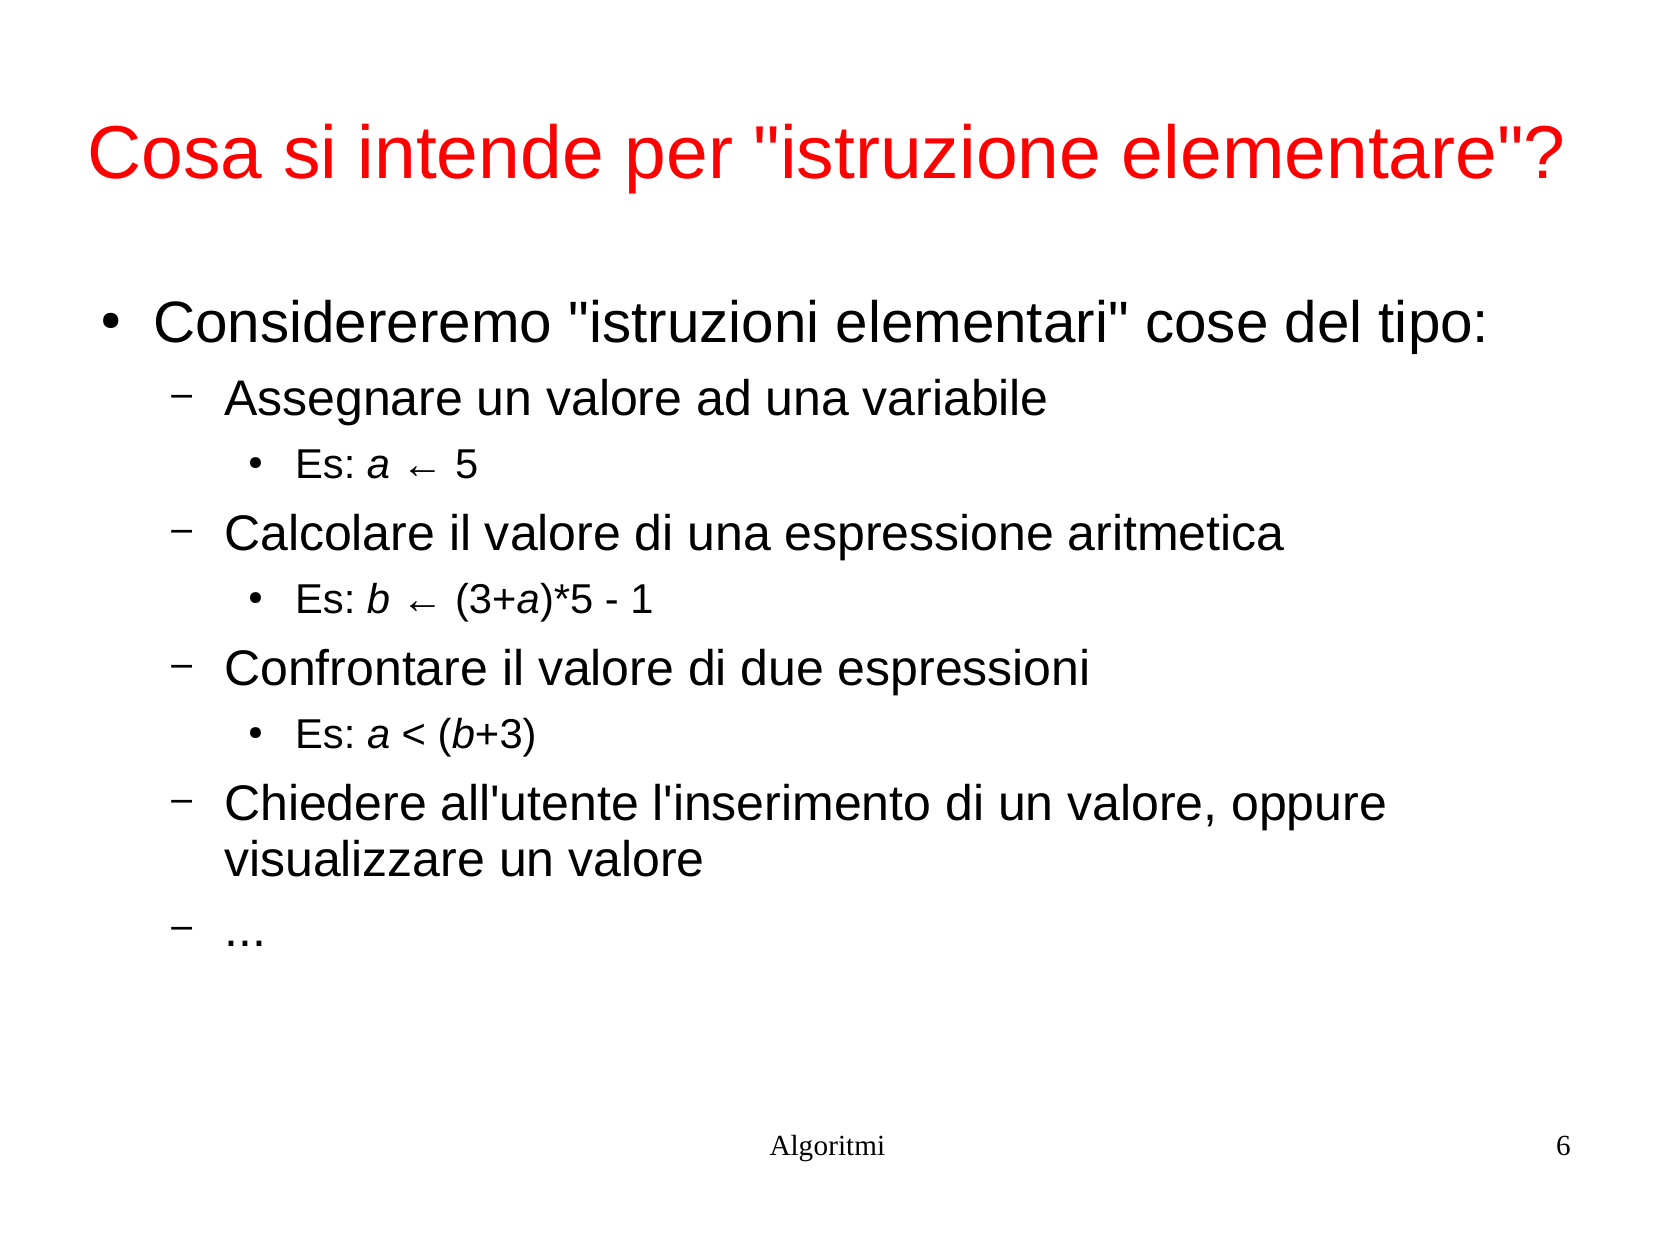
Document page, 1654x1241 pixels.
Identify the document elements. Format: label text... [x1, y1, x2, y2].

list Considereremo "istruzioni elementari" cose del tipo: Assegnare un valore ad una variabile Es: a ← 5 Calcolare il valore di una espressione aritmetica Es: b ← (3+a)*5 - 1 Confrontare il valore di due espressioni Es: a < (b+3) Chiedere all'utente l'inserimento di un valore, oppure visualizzare un valore ... [82, 290, 1571, 1088]
title Cosa si intende per "istruzione elementare"? [82, 49, 1571, 257]
